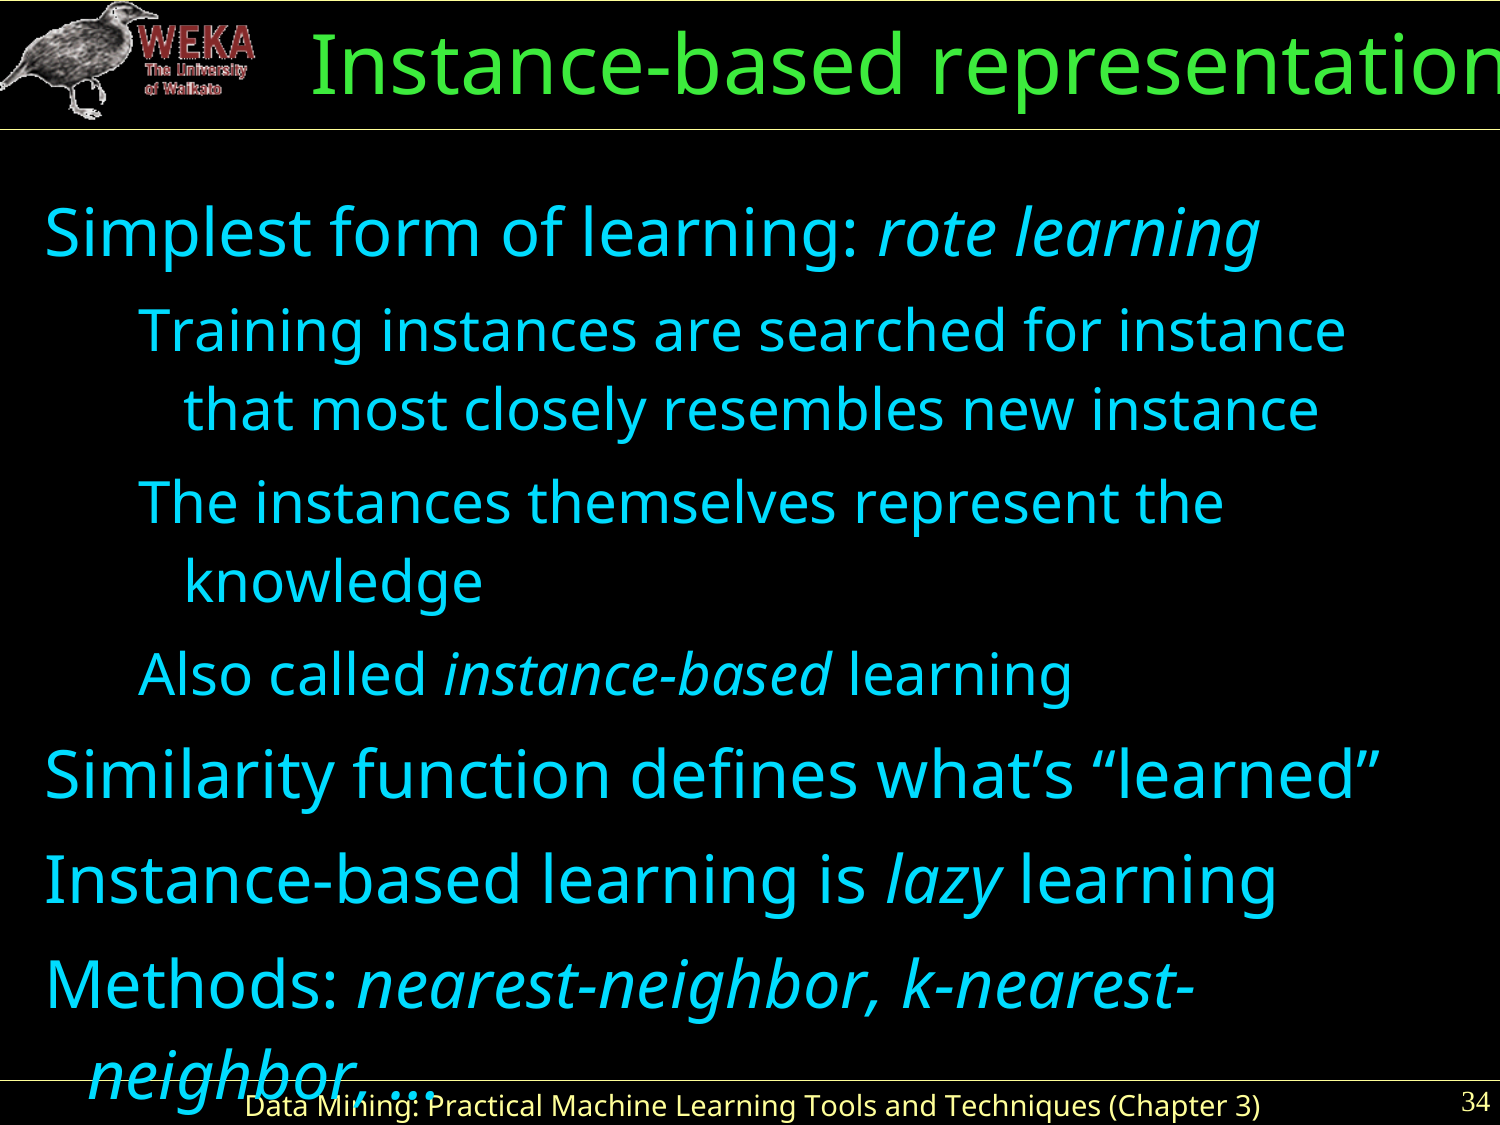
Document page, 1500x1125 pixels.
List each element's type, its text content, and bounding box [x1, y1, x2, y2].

picture [0, 1, 266, 129]
title Instance-based representation [295, 0, 1500, 154]
list Simplest form of learning: rote learning Training instances are searched for instance that most closely resembles new instance The instances themselves represent the knowledge Also called instance-based learning Similarity function defines what’s “learned” Instance-based learning is lazy learning Methods: nearest-neighbor, k-nearest-neighbor, … [29, 177, 1477, 992]
